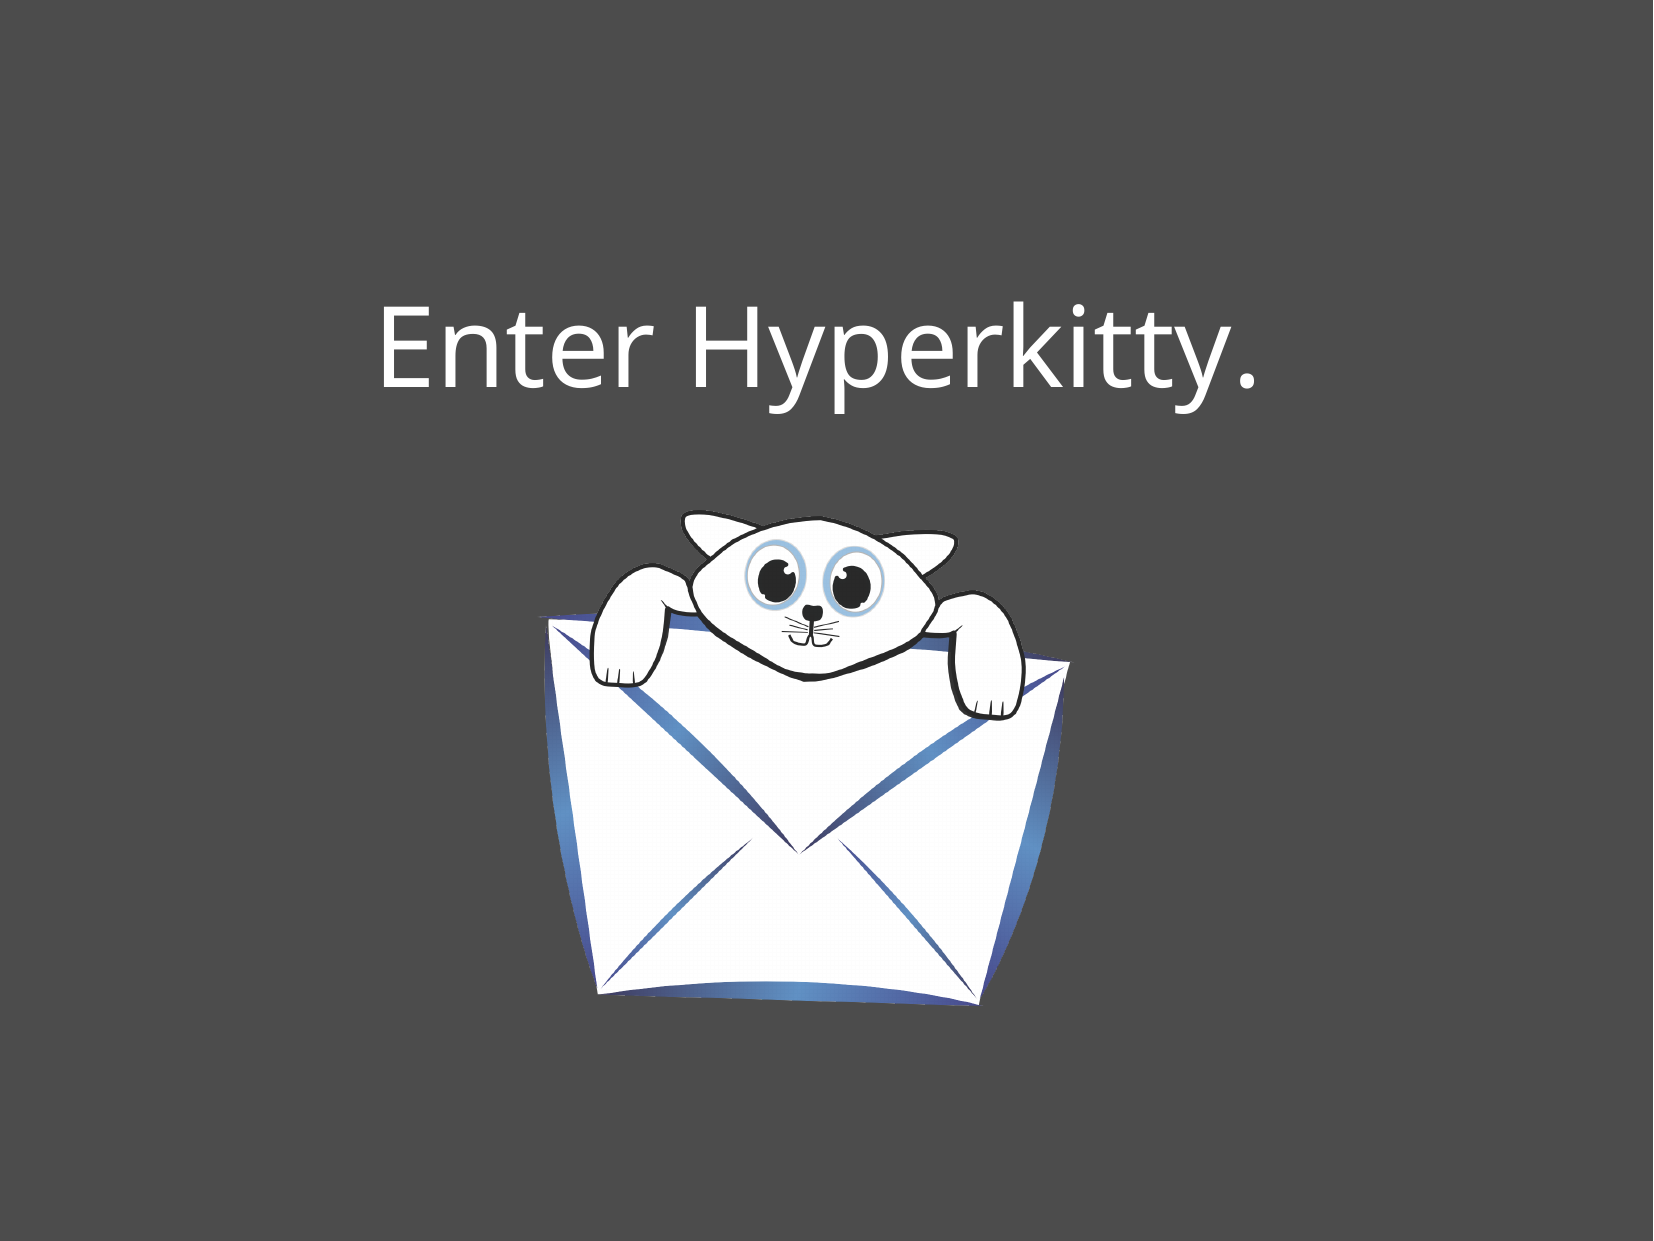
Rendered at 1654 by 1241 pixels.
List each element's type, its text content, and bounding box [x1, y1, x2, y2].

title Enter Hyperkitty. [112, 252, 1524, 460]
picture [536, 510, 1075, 1006]
